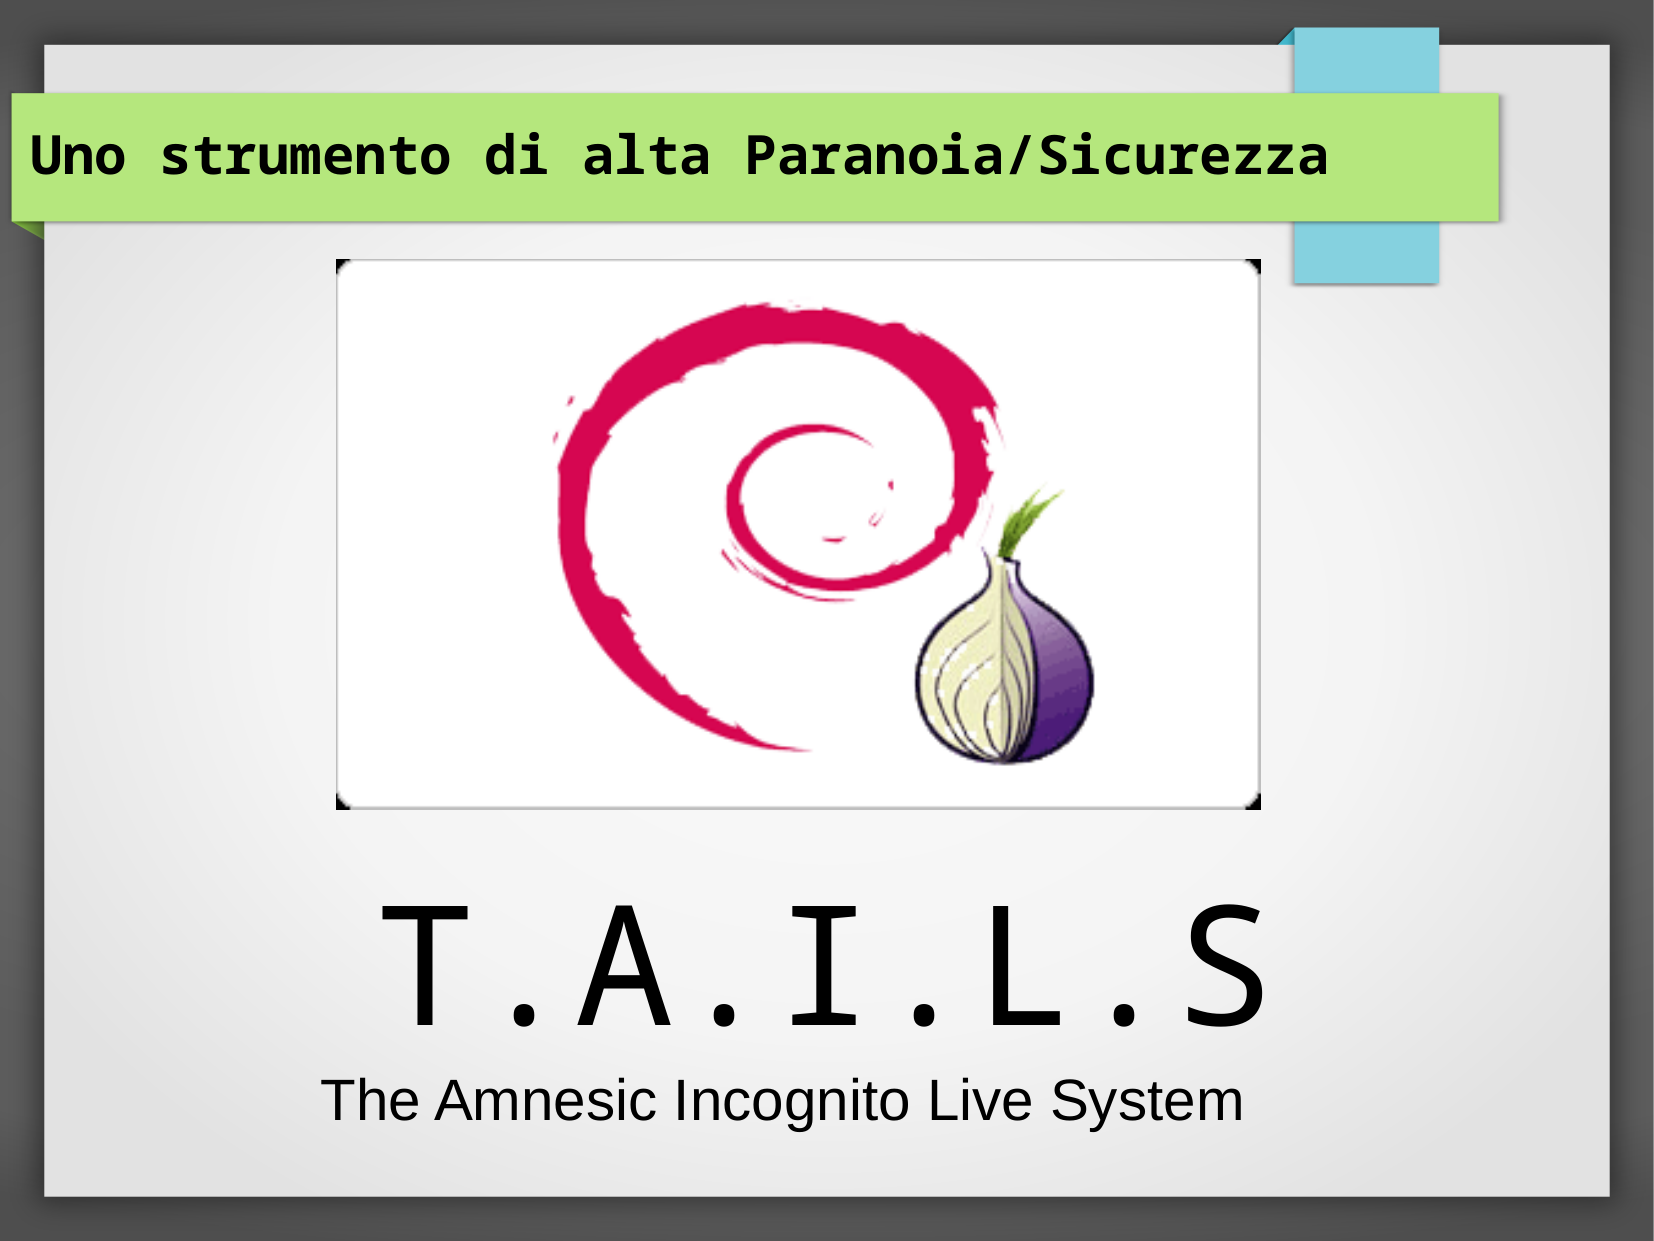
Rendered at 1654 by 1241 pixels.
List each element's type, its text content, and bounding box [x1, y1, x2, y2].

picture [0, 0, 1654, 1241]
text_box The Amnesic Incognito Live System [305, 1060, 1307, 1141]
text_box T.A.I.L.S [60, 840, 1591, 1066]
title Uno strumento di alta Paranoia/Sicurezza [30, 94, 1486, 213]
